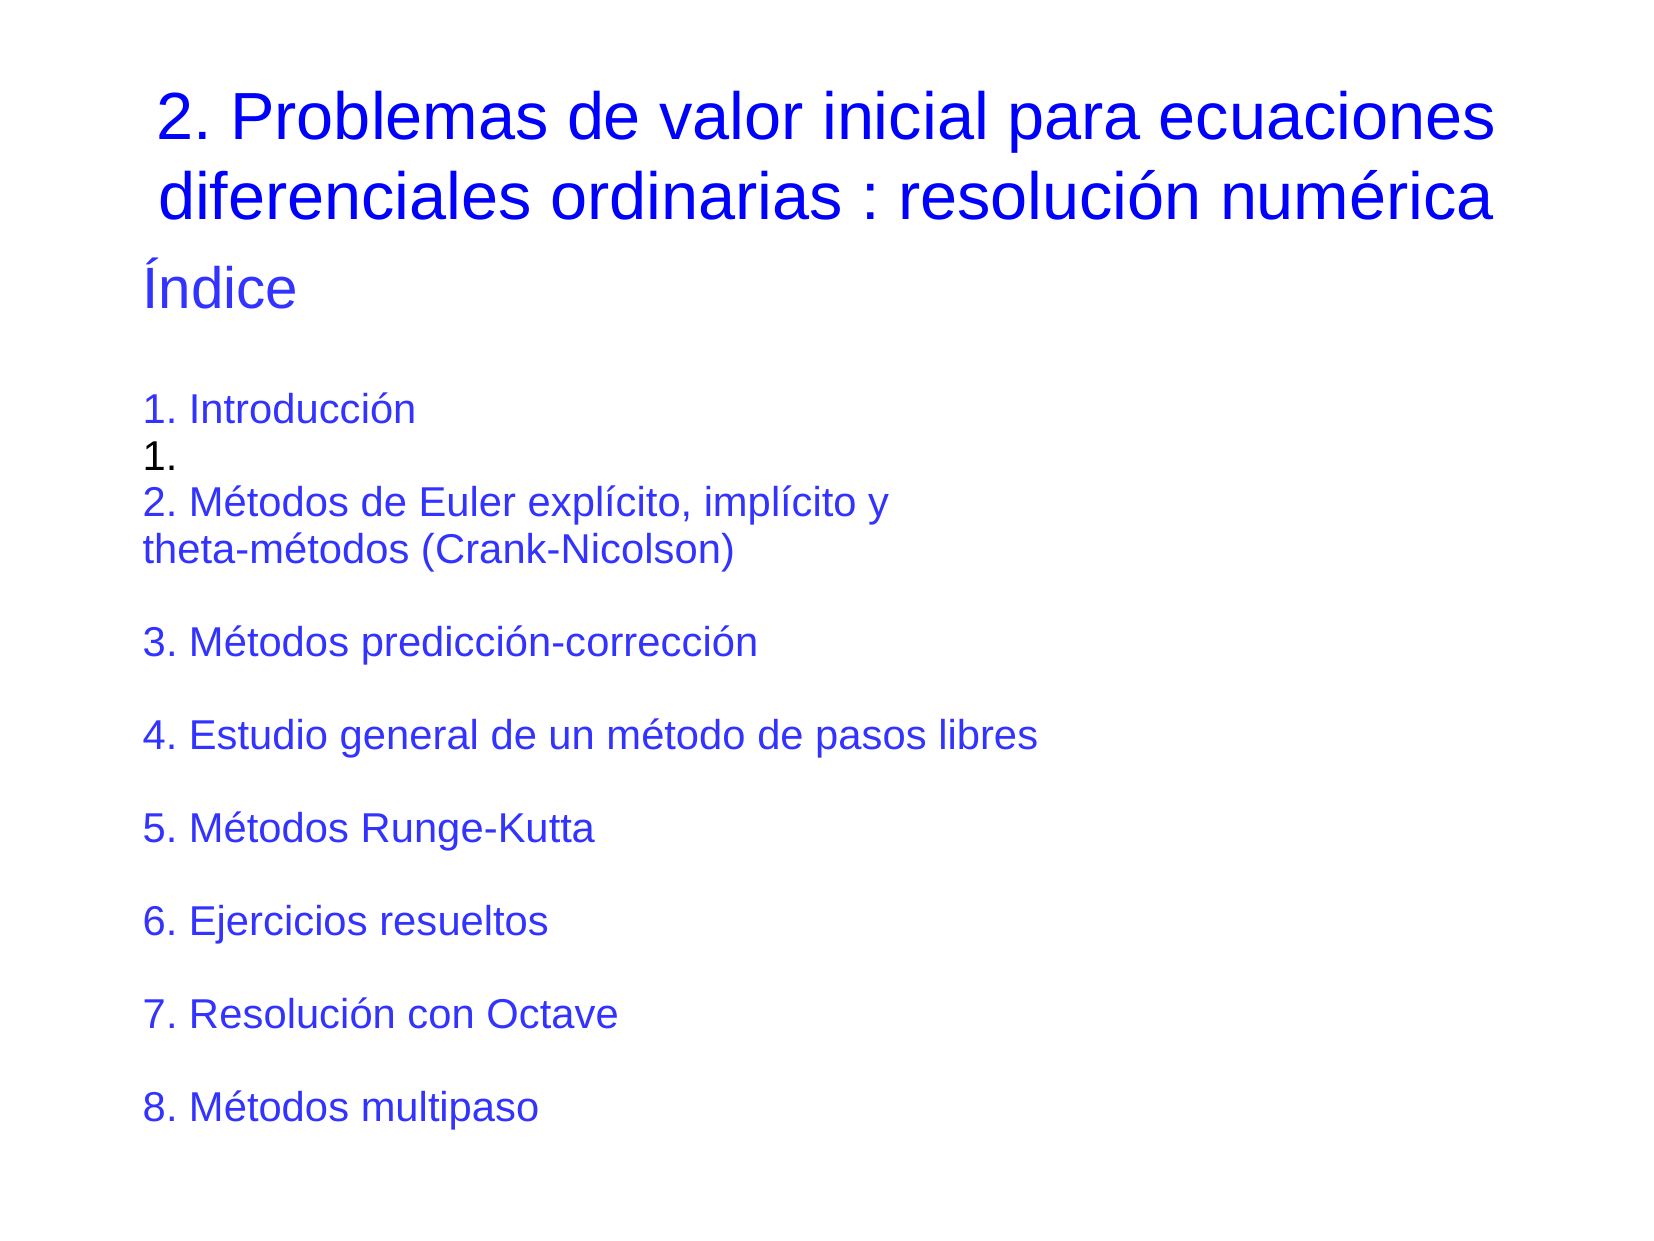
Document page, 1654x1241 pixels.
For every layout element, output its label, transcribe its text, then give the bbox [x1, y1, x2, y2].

title 2. Problemas de valor inicial para ecuaciones diferenciales ordinarias : resolución numérica [82, 72, 1571, 234]
text_box Índice 1. Introducción 2. Métodos de Euler explícito, implícito y theta-métodos (Crank-Nicolson) 3. Métodos predicción-corrección 4. Estudio general de un método de pasos libres 5. Métodos Runge-Kutta 6. Ejercicios resueltos 7. Resolución con Octave 8. Métodos multipaso [128, 248, 1335, 1241]
